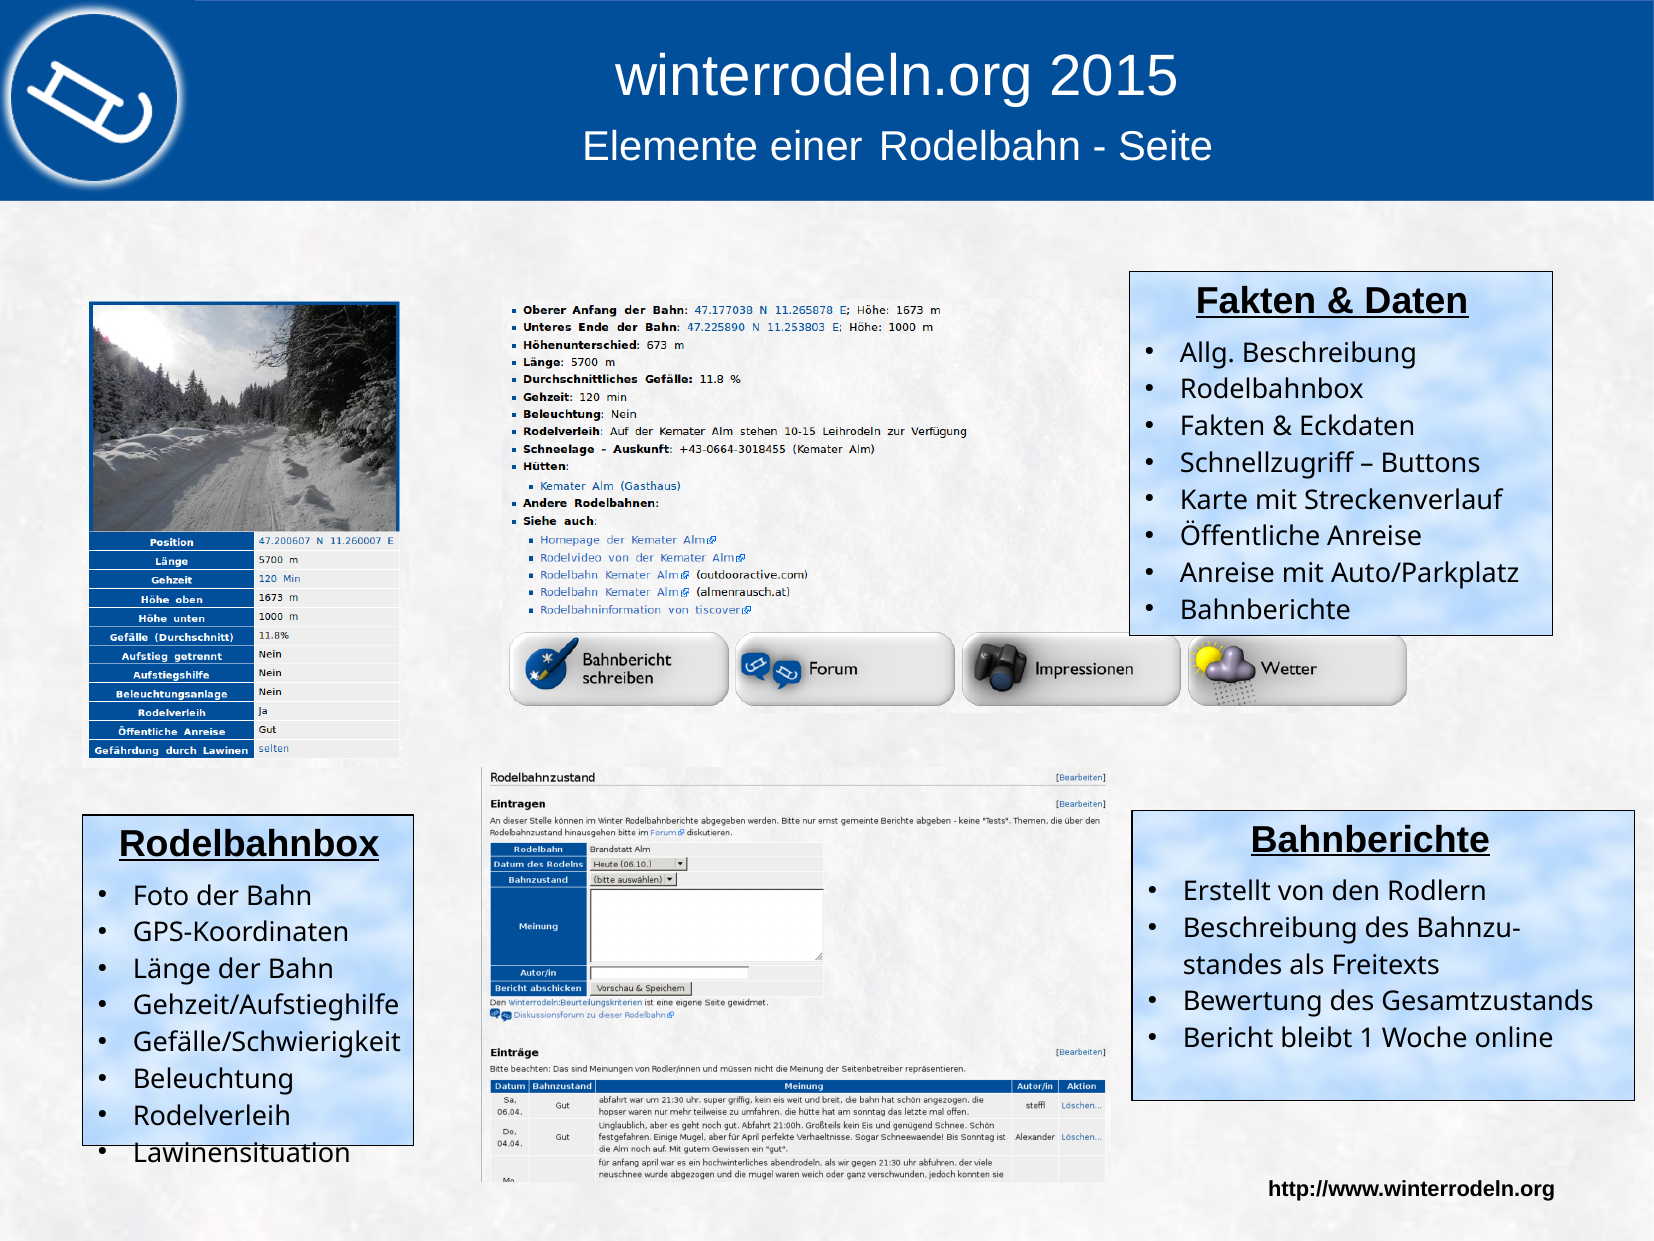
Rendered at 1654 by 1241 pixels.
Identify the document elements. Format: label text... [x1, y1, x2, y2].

text_box http://www.winterrodeln.org [1253, 1169, 1572, 1213]
picture [0, 0, 195, 200]
text_box [0, 0, 1654, 201]
text_box Rodelbahnbox Foto der Bahn GPS-Koordinaten Länge der Bahn Gehzeit/Aufstieghilfe Gefälle/Schwierigkeit Beleuchtung Rodelverleih Lawinensituation [82, 814, 432, 1146]
text_box Bahnberichte Erstellt von den Rodlern Beschreibung des Bahnzu- standes als Freitexts Bewertung des Gesamtzustands Bericht bleibt 1 Woche online [1132, 810, 1635, 1075]
text_box Fakten & Daten Allg. Beschreibung Rodelbahnbox Fakten & Eckdaten Schnellzugriff – Buttons Karte mit Streckenverlauf Öffentliche Anreise Anreise mit Auto/Parkplatz Bahnberichte [1129, 271, 1553, 602]
title winterrodeln.org 2015 Elemente einer Rodelbahn - Seite [224, 34, 1571, 180]
picture [0, 201, 1654, 1241]
